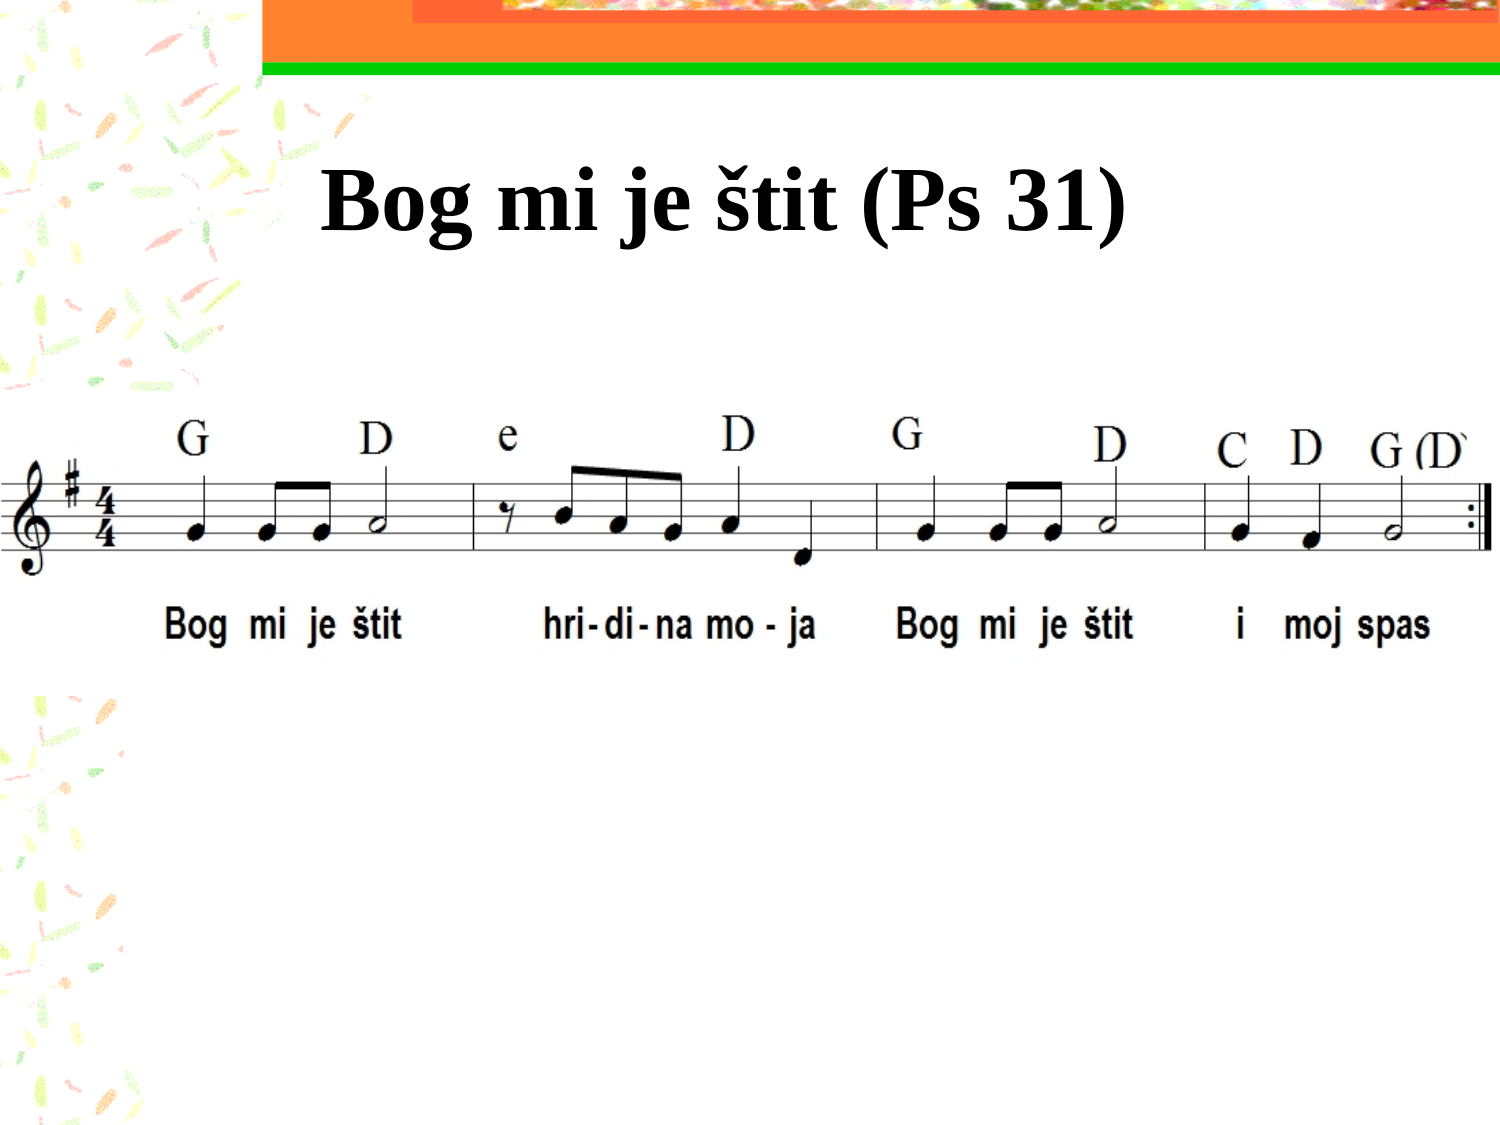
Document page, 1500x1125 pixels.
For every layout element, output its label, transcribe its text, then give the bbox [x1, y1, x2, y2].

picture [412, 0, 1500, 23]
title Bog mi je štit (Ps 31) [87, 99, 1363, 288]
picture [0, 0, 1500, 1125]
